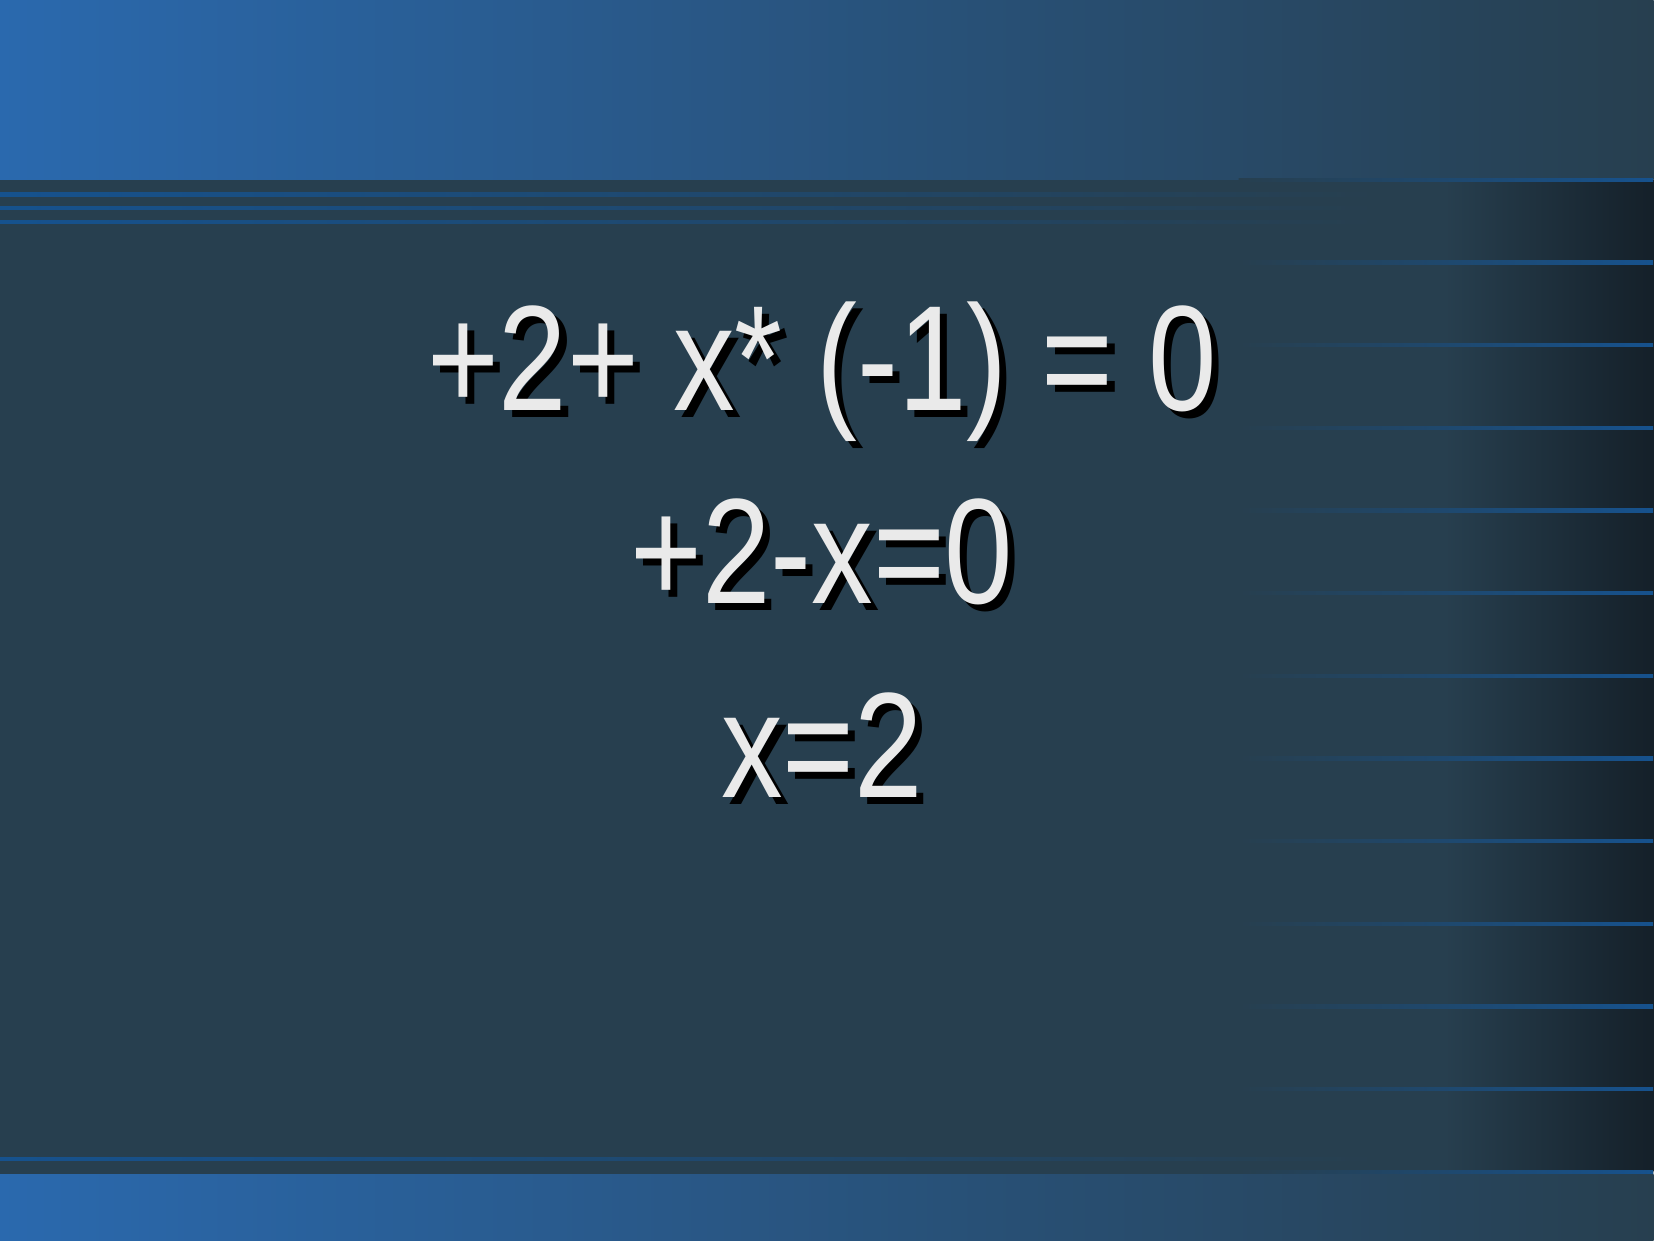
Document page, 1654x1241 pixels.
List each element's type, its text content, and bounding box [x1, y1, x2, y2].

subtitle +2+ х* (-1) = 0 +2-х=0 х=2 [91, 16, 1553, 1078]
